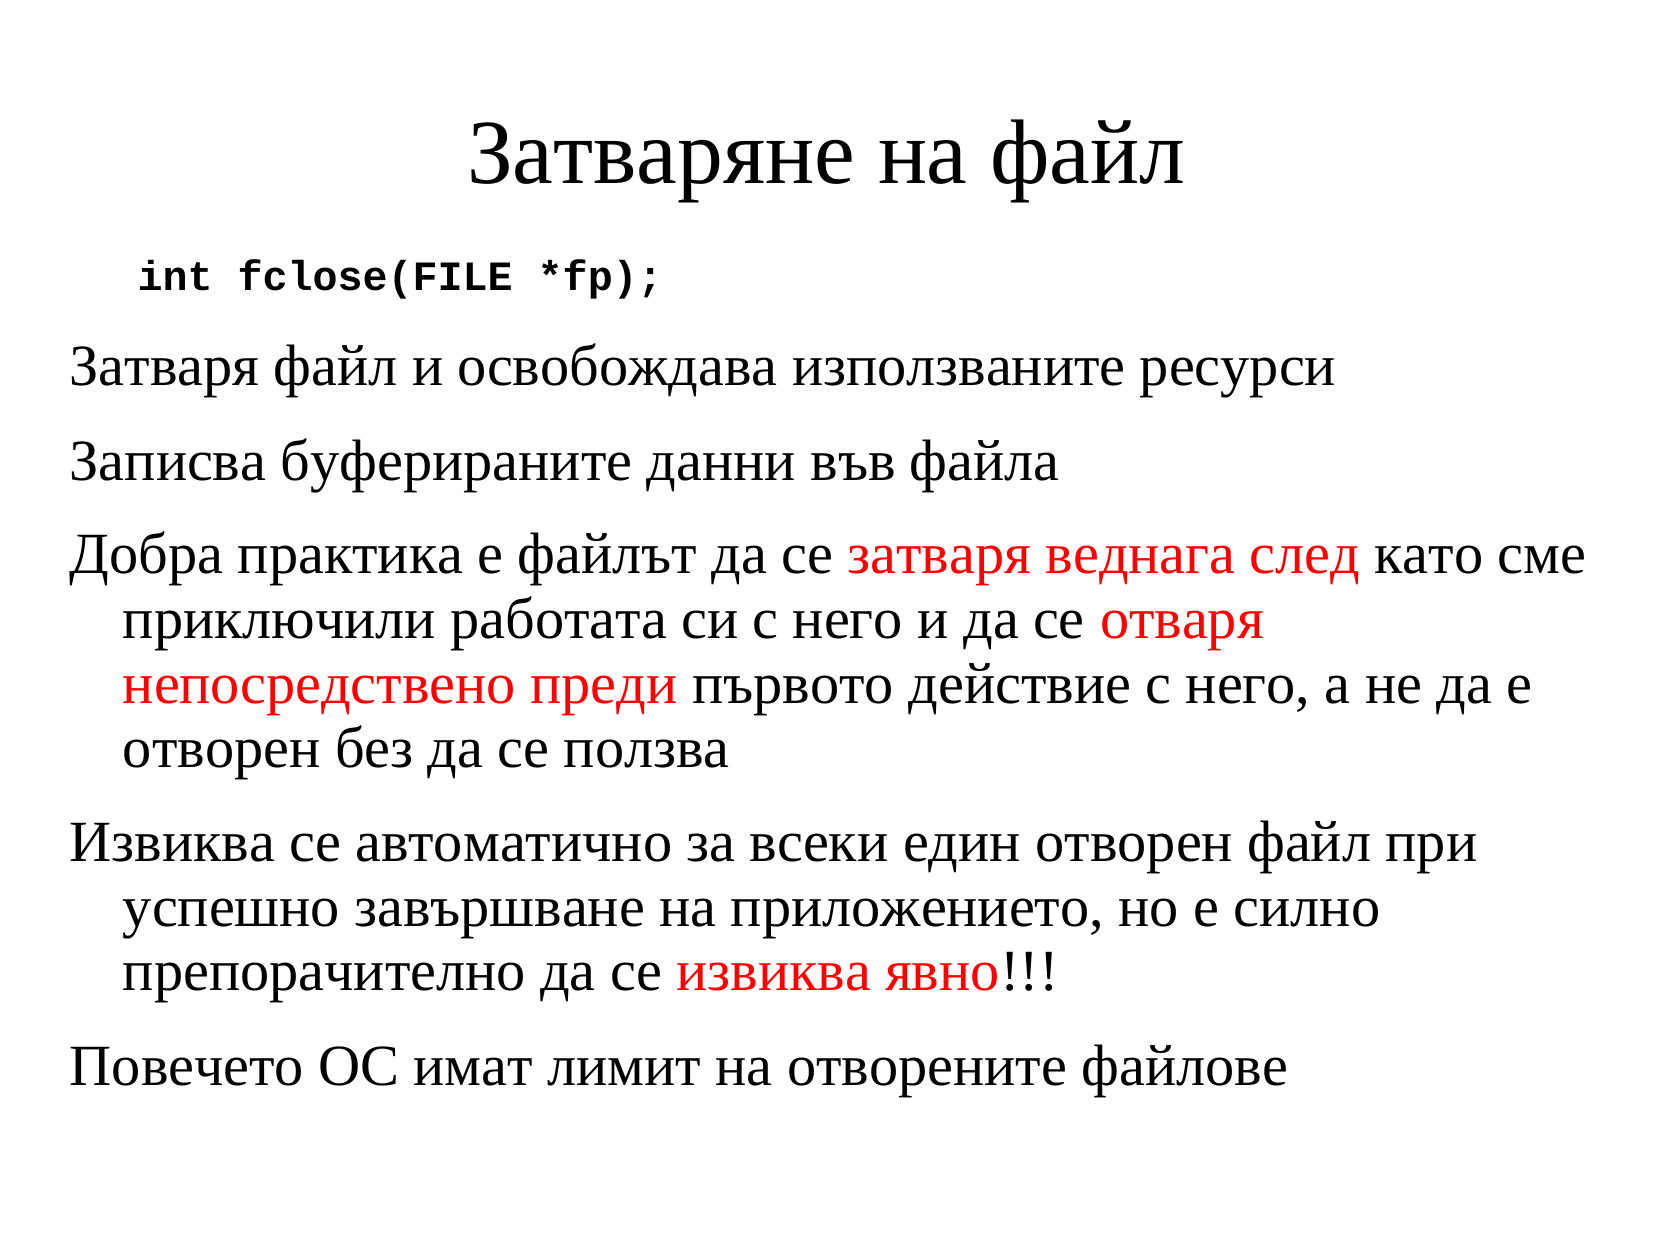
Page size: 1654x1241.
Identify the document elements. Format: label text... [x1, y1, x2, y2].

title Затваряне на файл [82, 49, 1571, 257]
text_box int fclose(FILE *fp); [122, 248, 1335, 311]
list Затваря файл и освобождава използваните ресурси Записва буферираните данни във файла Добра практика е файлът да се затваря веднага след като сме приключили работата си с него и да се отваря непосредствено преди първото действие с него, а не да е отворен без да се ползва Извиква се автоматично за всеки един отворен файл при успешно завършване на приложението, но е силно препорачително да се извиква явно!!! Повечето ОС имат лимит на отворените файлове [52, 333, 1647, 1241]
